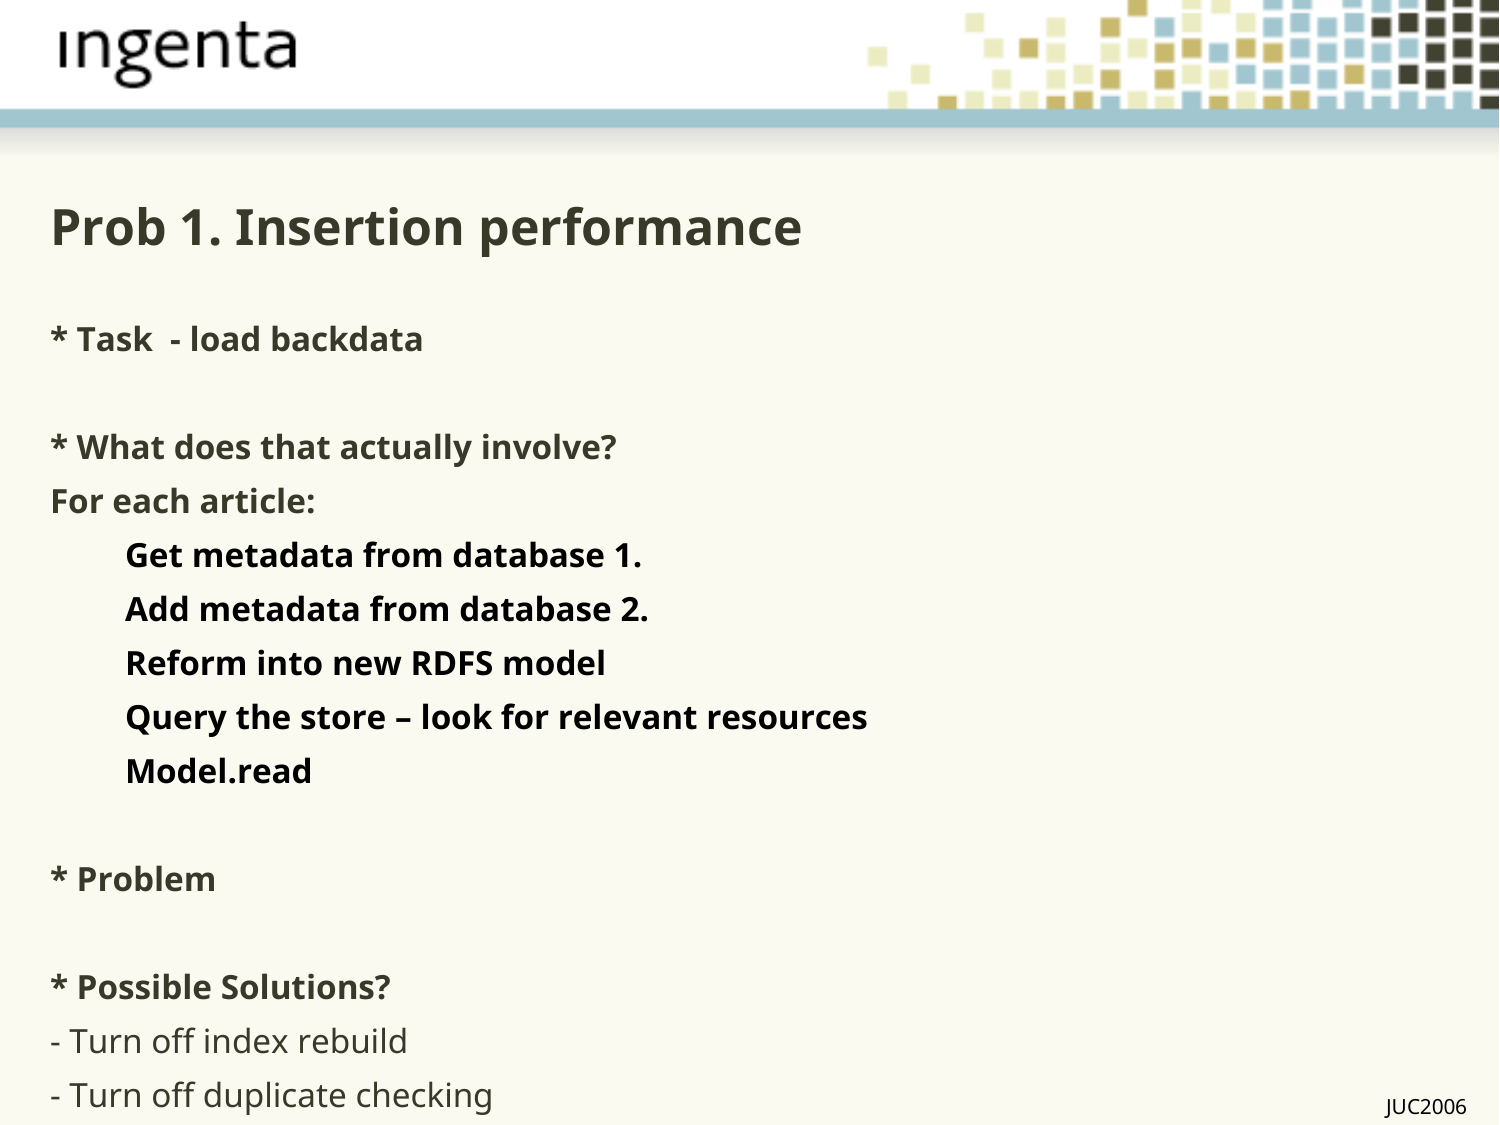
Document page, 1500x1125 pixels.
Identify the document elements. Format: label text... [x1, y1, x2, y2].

list * Task - load backdata * What does that actually involve? For each article: Get metadata from database 1. Add metadata from database 2. Reform into new RDFS model Query the store – look for relevant resources Model.read * Problem * Possible Solutions? - Turn off index rebuild - Turn off duplicate checking - Batching [50, 262, 1375, 1125]
picture [0, 0, 1499, 1125]
title Prob 1. Insertion performance [50, 187, 1375, 262]
